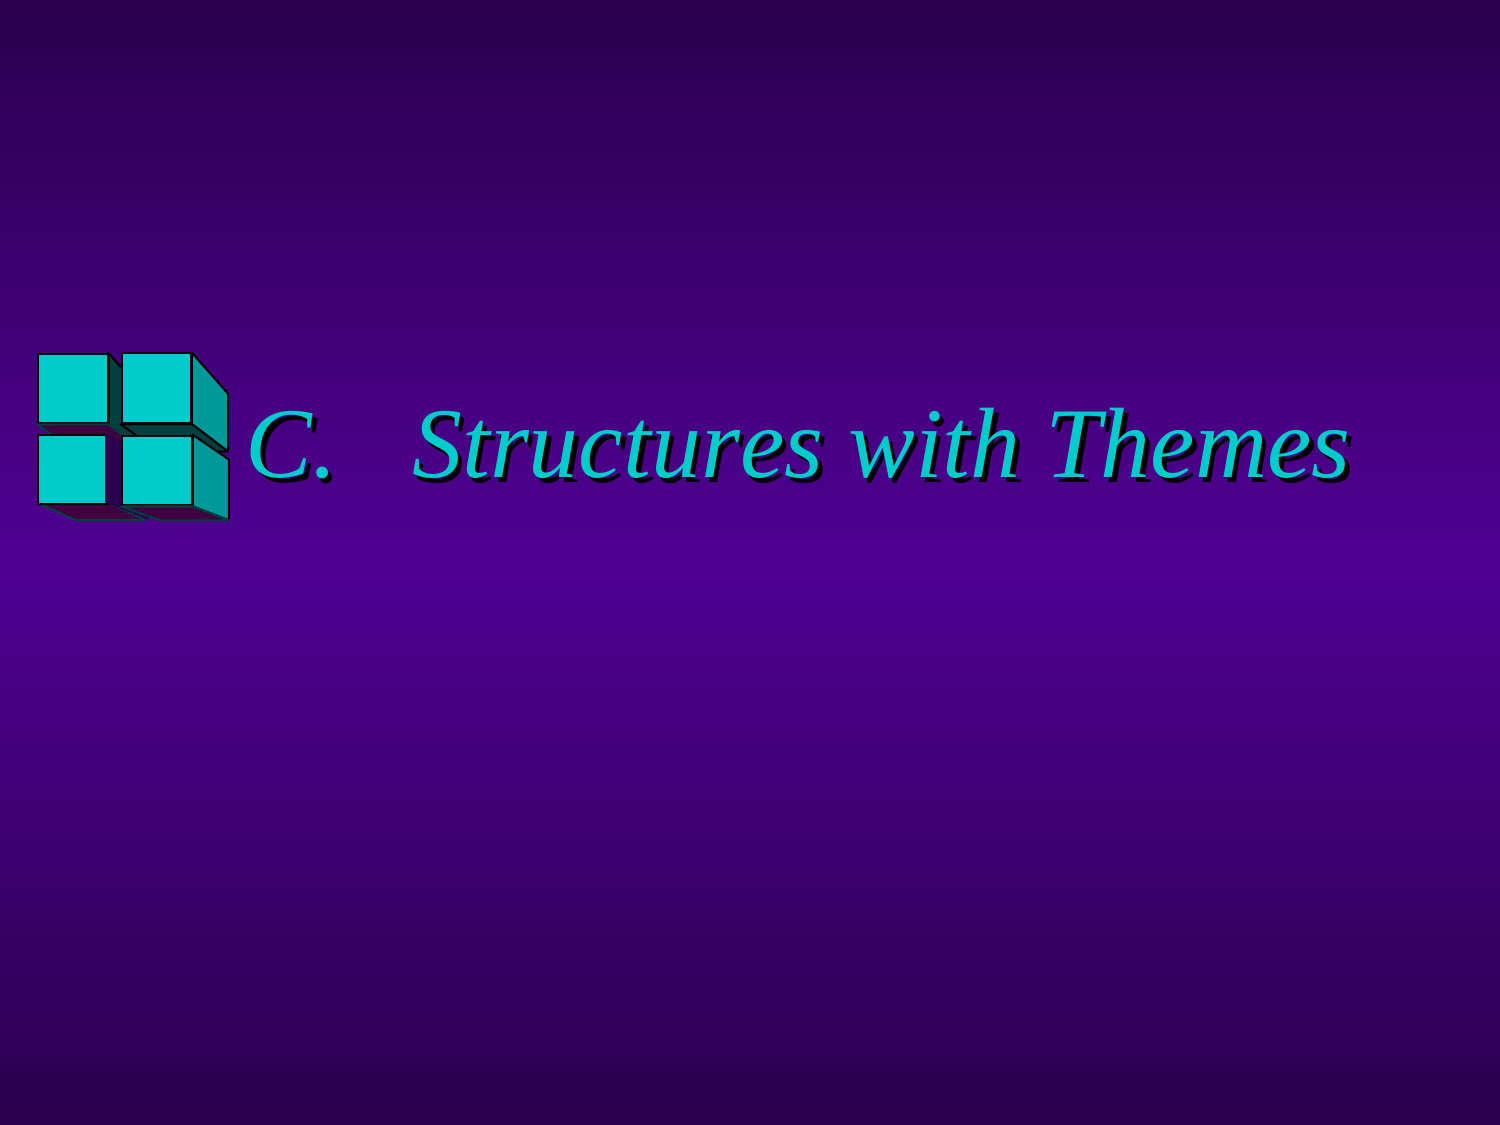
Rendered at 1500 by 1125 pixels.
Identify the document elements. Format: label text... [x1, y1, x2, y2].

title C. Structures with Themes [230, 349, 1494, 538]
